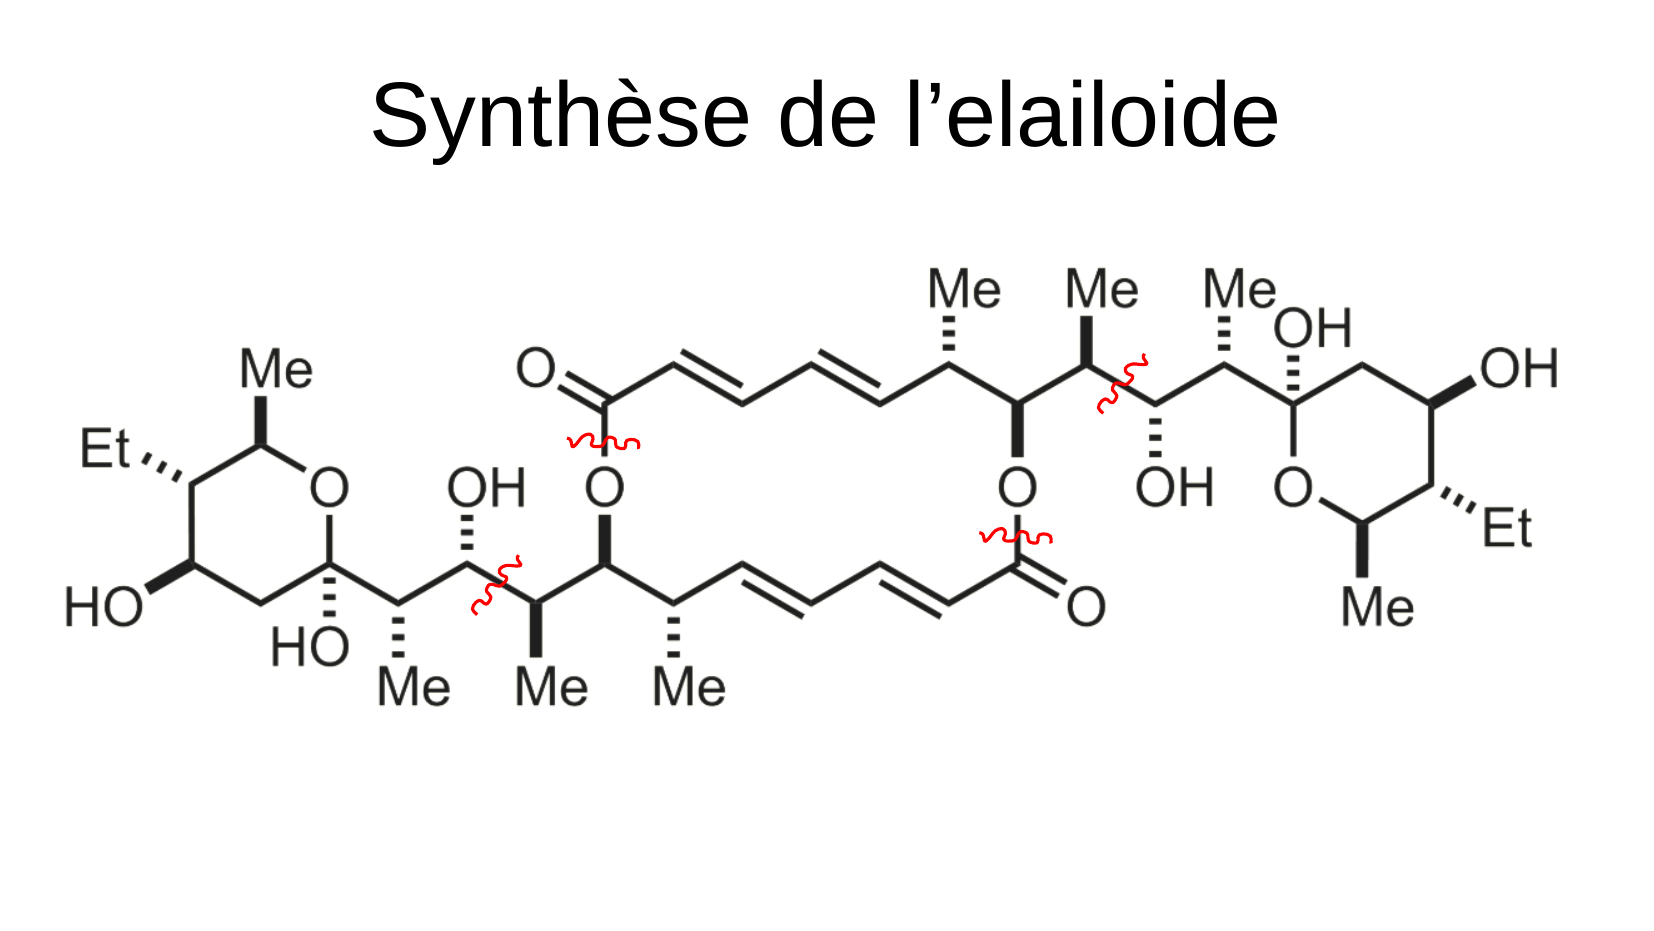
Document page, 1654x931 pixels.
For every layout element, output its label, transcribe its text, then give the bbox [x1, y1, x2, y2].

picture [56, 207, 1607, 729]
title Synthèse de l’elailoide [82, 37, 1571, 193]
